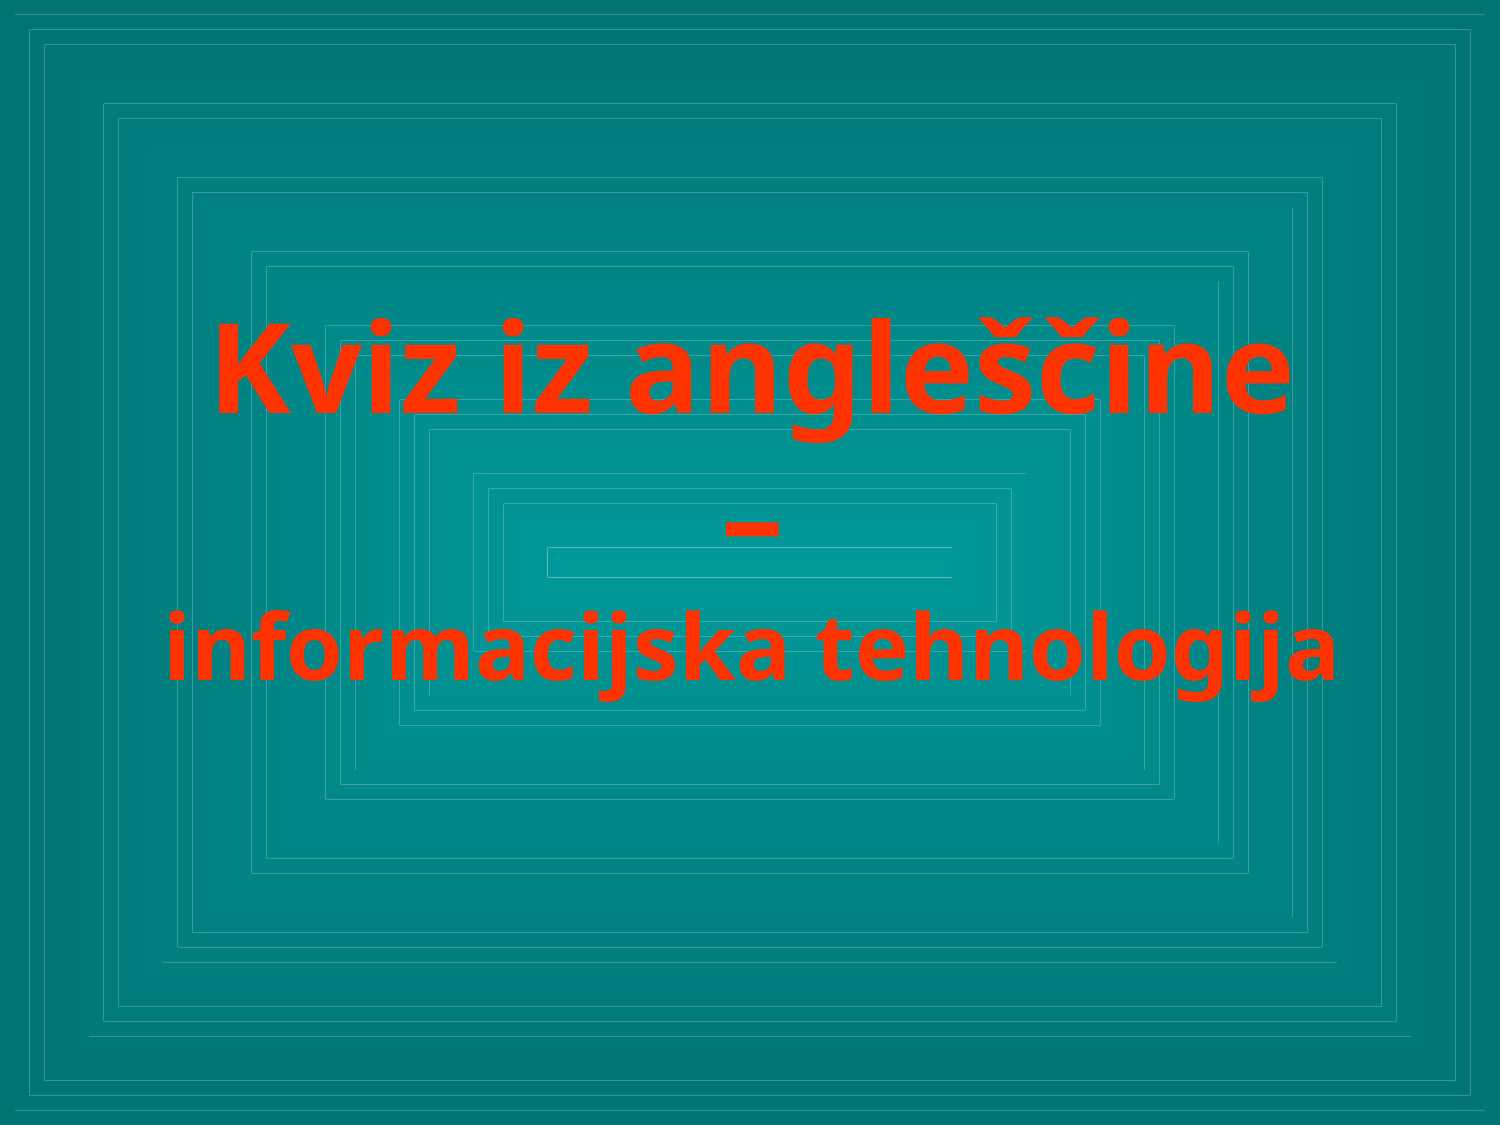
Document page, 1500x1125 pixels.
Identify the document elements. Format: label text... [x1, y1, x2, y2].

title Kviz iz angleščine – informacijska tehnologija [117, 321, 1388, 666]
